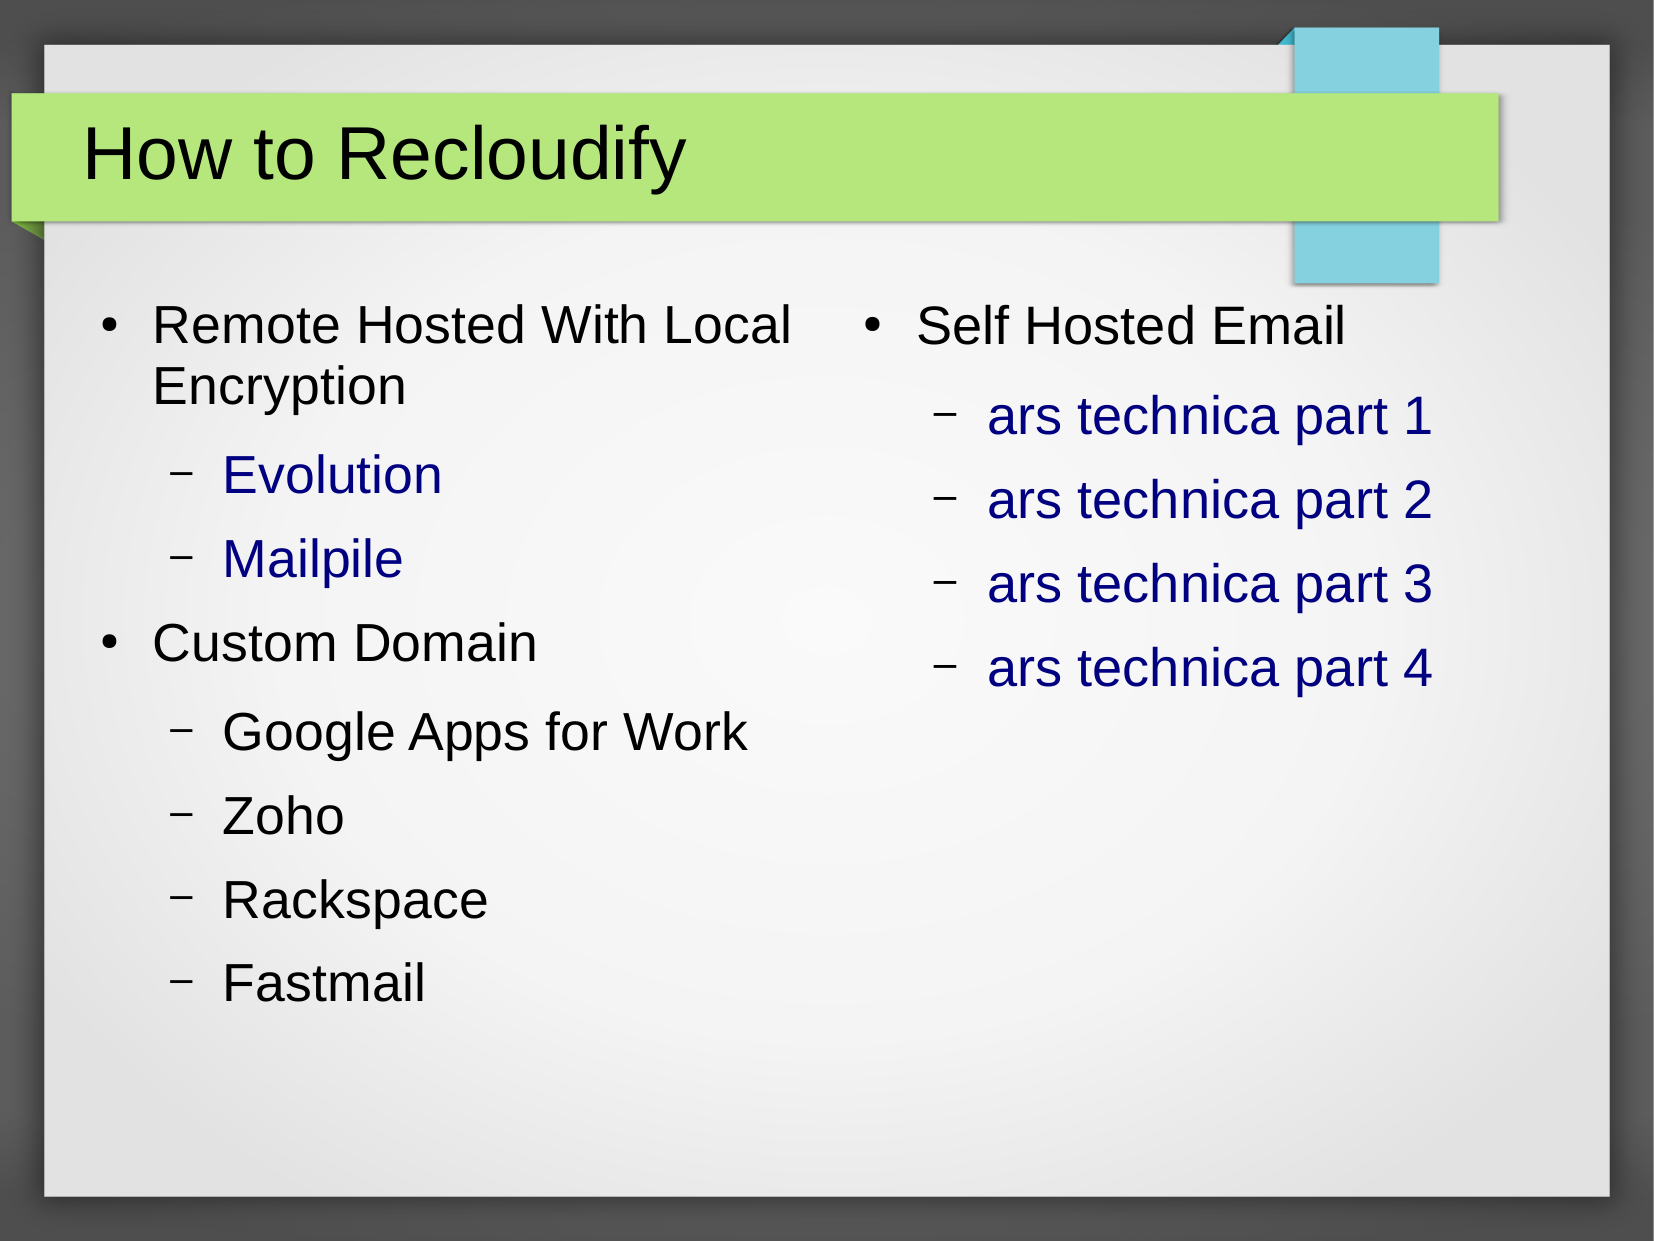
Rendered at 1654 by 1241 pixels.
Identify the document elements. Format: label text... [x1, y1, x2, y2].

list Self Hosted Email ars technica part 1 ars technica part 2 ars technica part 3 ars technica part 4 [845, 295, 1572, 1015]
picture [0, 0, 1654, 1241]
list Remote Hosted With Local Encryption Evolution Mailpile Custom Domain Google Apps for Work Zoho Rackspace Fastmail [82, 295, 809, 1015]
title How to Recloudify [82, 94, 1264, 213]
